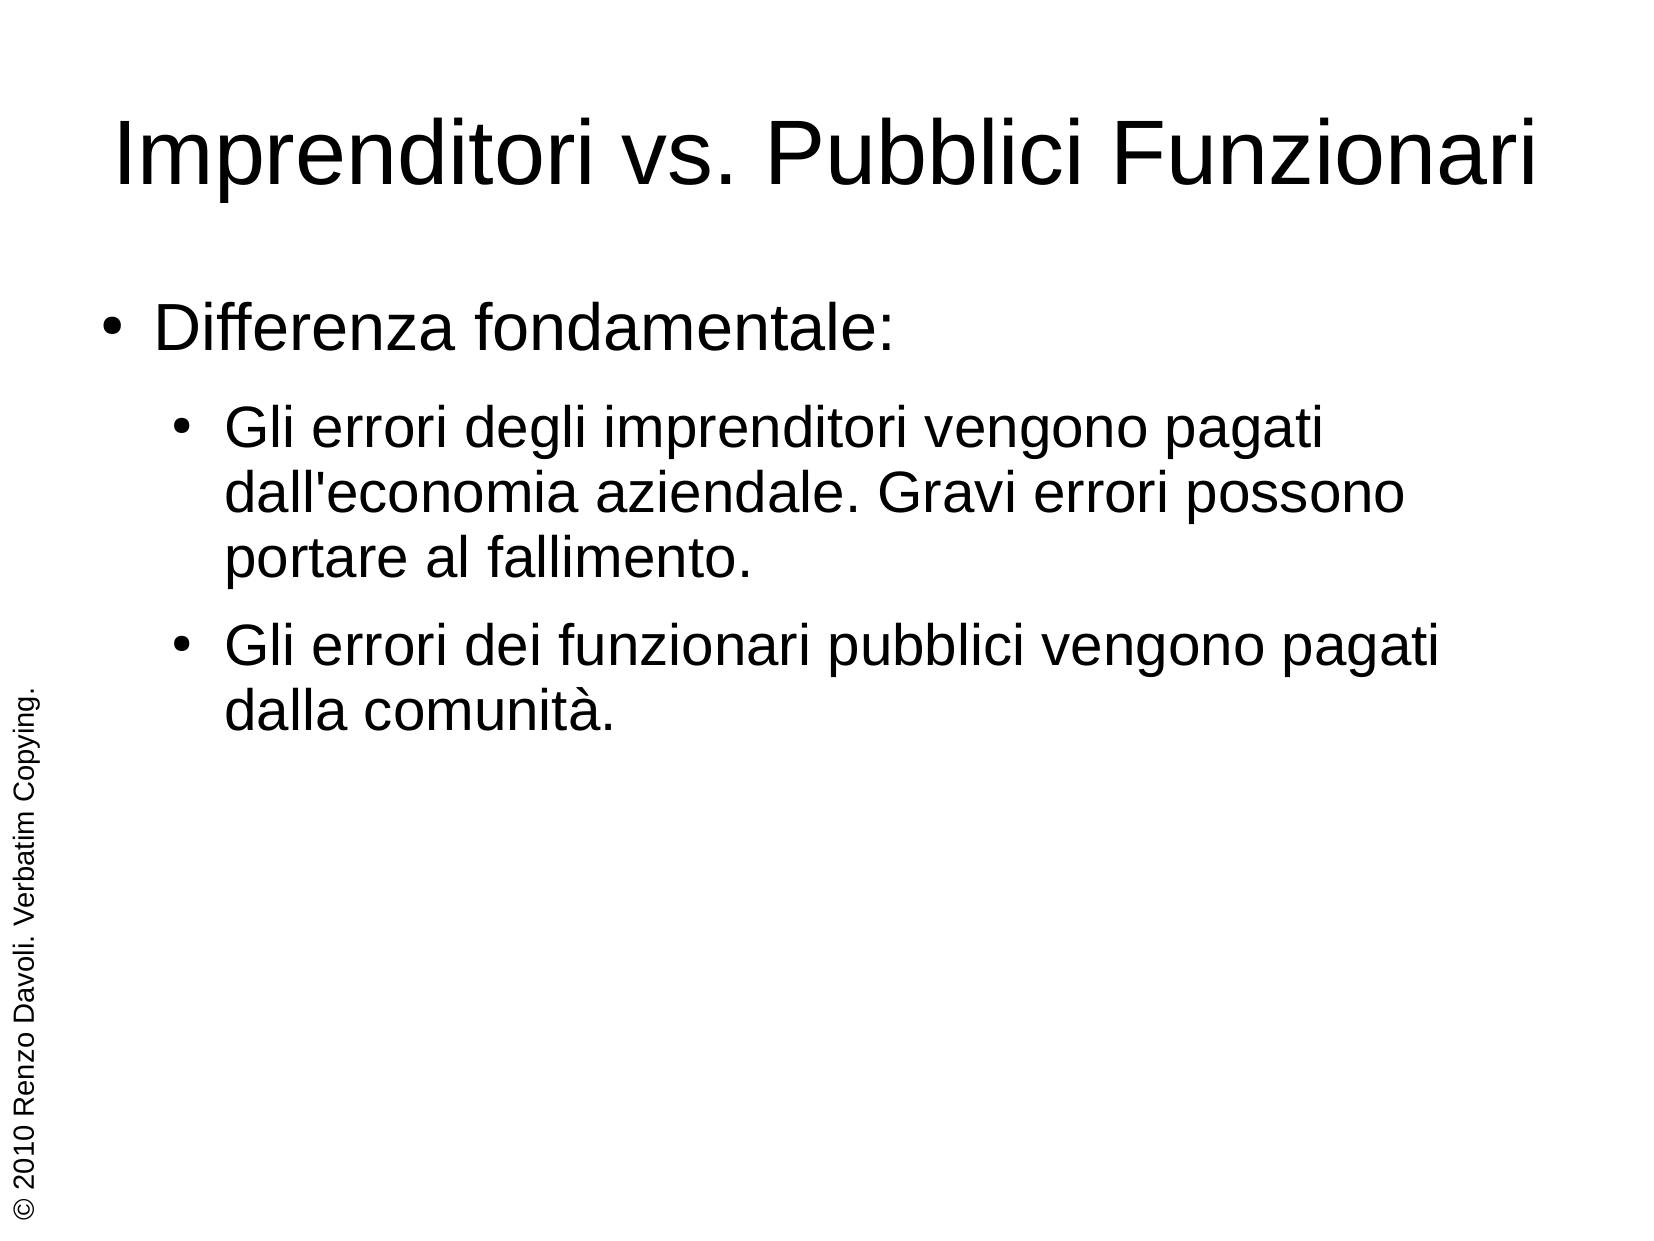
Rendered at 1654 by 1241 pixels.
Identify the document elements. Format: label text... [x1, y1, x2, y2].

list Differenza fondamentale: Gli errori degli imprenditori vengono pagati dall'economia aziendale. Gravi errori possono portare al fallimento. Gli errori dei funzionari pubblici vengono pagati dalla comunità. [82, 290, 1571, 1109]
title Imprenditori vs. Pubblici Funzionari [82, 56, 1571, 250]
